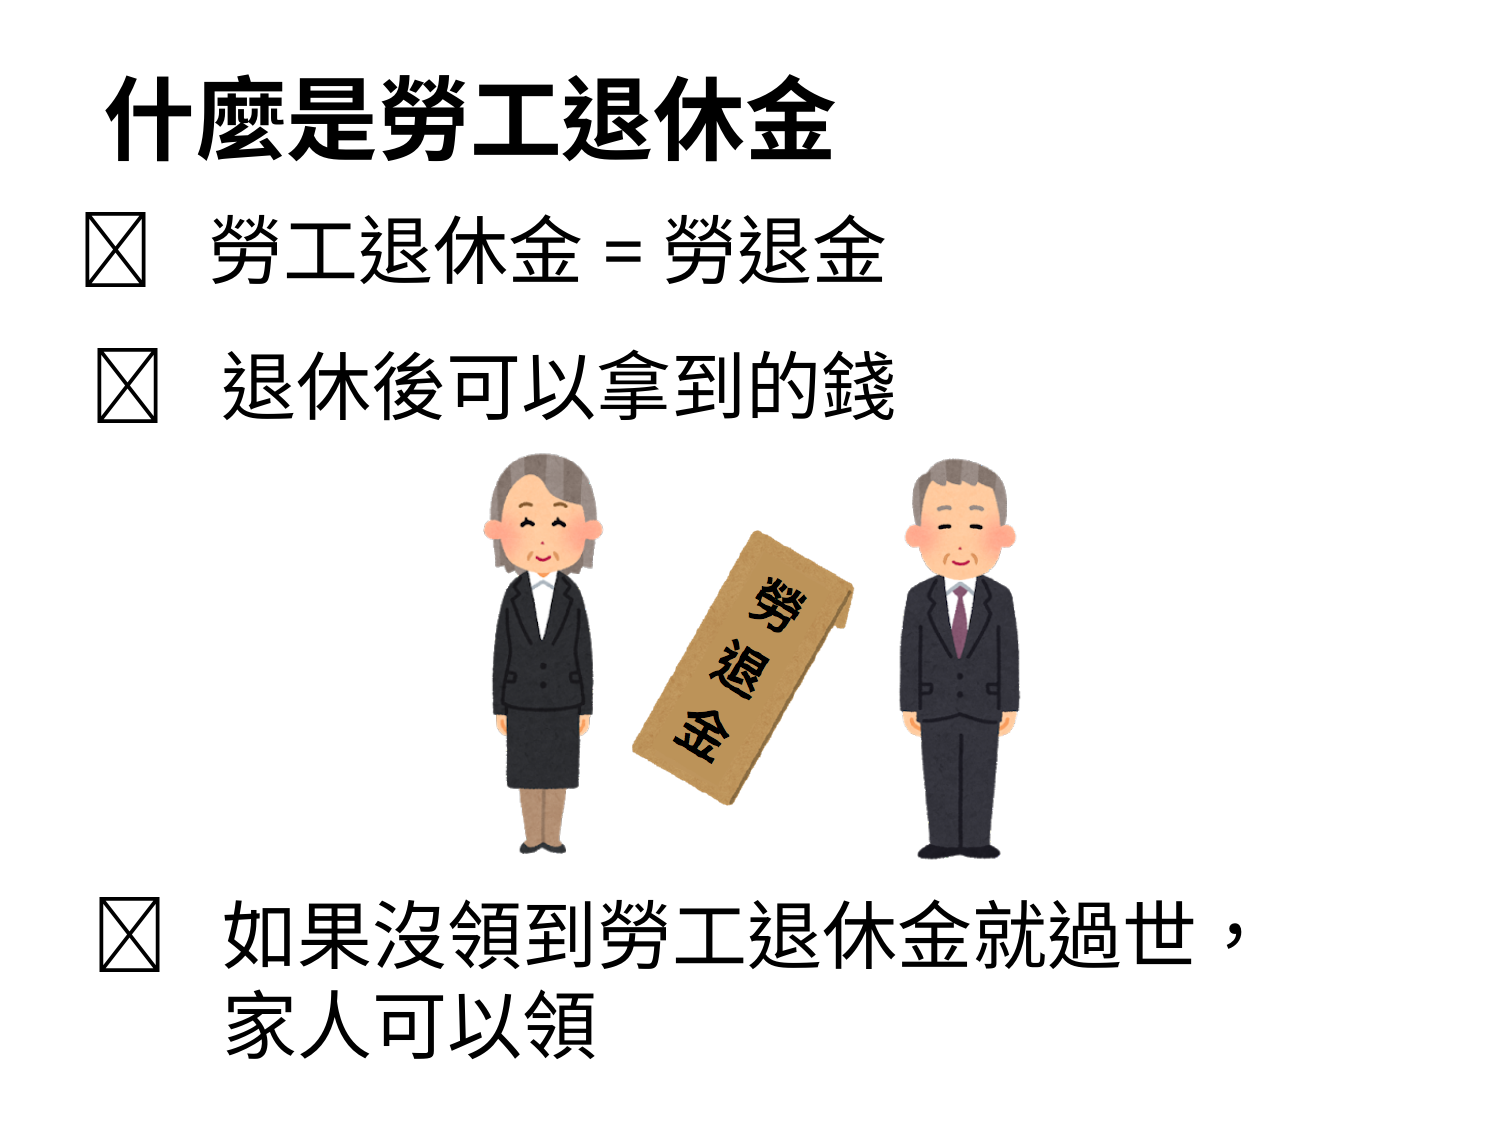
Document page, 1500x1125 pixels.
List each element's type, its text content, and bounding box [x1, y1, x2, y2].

text_box  退休後可以拿到的錢 [75, 332, 911, 437]
text_box  如果沒領到勞工退休金就過世， 家人可以領 [77, 881, 1288, 1077]
text_box  勞工退休金=勞退金 [63, 196, 903, 302]
text_box 什麼是勞工退休金 [88, 54, 880, 180]
picture [419, 434, 1081, 868]
